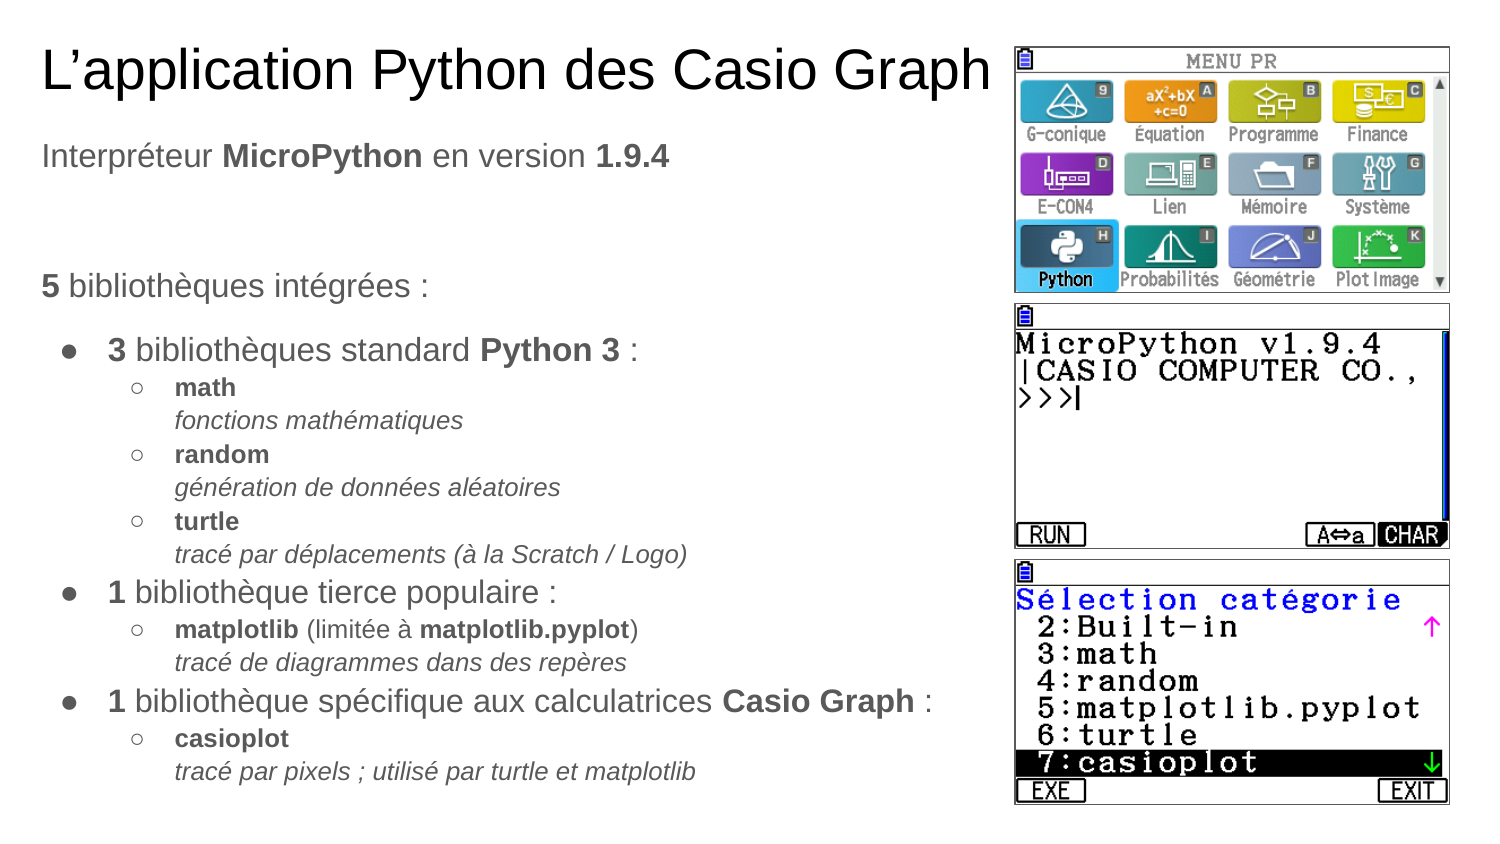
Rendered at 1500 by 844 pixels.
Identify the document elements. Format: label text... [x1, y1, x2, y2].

list Interpréteur MicroPython en version 1.9.4 5 bibliothèques intégrées : 3 bibliothèques standard Python 3 : math fonctions mathématiques random génération de données aléatoires turtle tracé par déplacements (à la Scratch / Logo) 1 bibliothèque tierce populaire : matplotlib (limitée à matplotlib.pyplot) tracé de diagrammes dans des repères 1 bibliothèque spécifique aux calculatrices Casio Graph : casioplot tracé par pixels ; utilisé par turtle et matplotlib [26, 116, 1016, 804]
title L’application Python des Casio Graph [26, 23, 1424, 116]
picture [1015, 304, 1449, 548]
picture [1015, 560, 1449, 804]
picture [1015, 48, 1449, 292]
